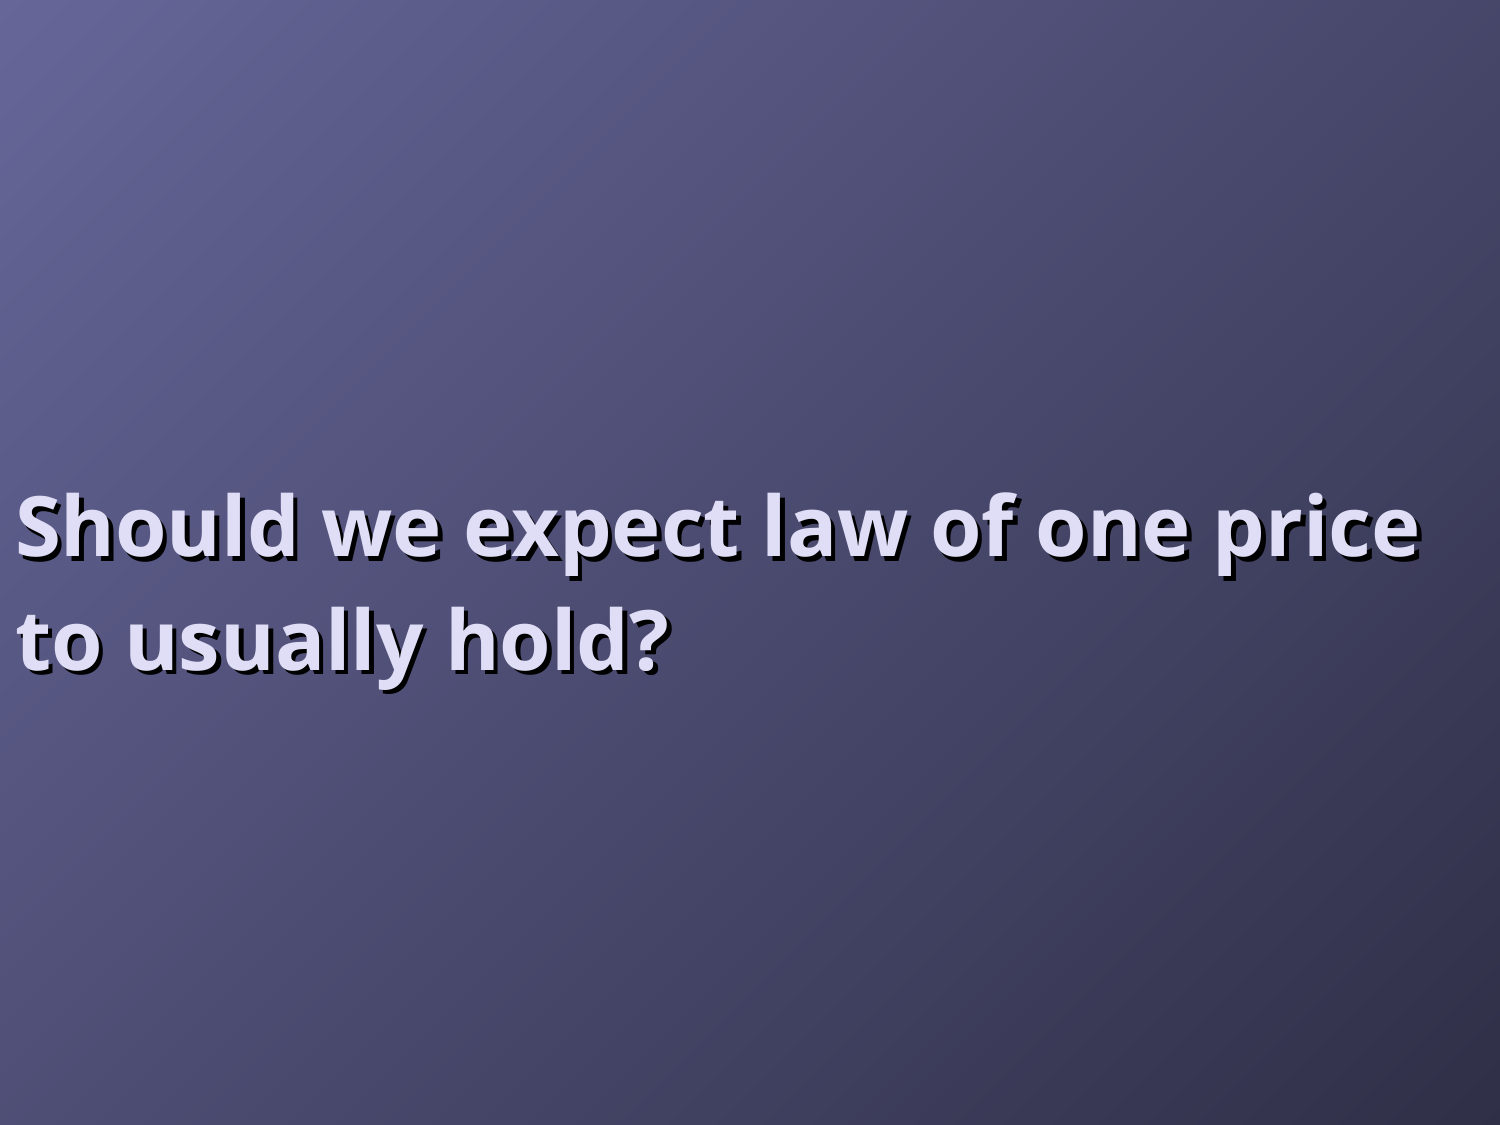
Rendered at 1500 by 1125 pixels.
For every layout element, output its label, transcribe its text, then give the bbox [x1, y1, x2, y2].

title Should we expect law of one price to usually hold? [0, 473, 1500, 689]
